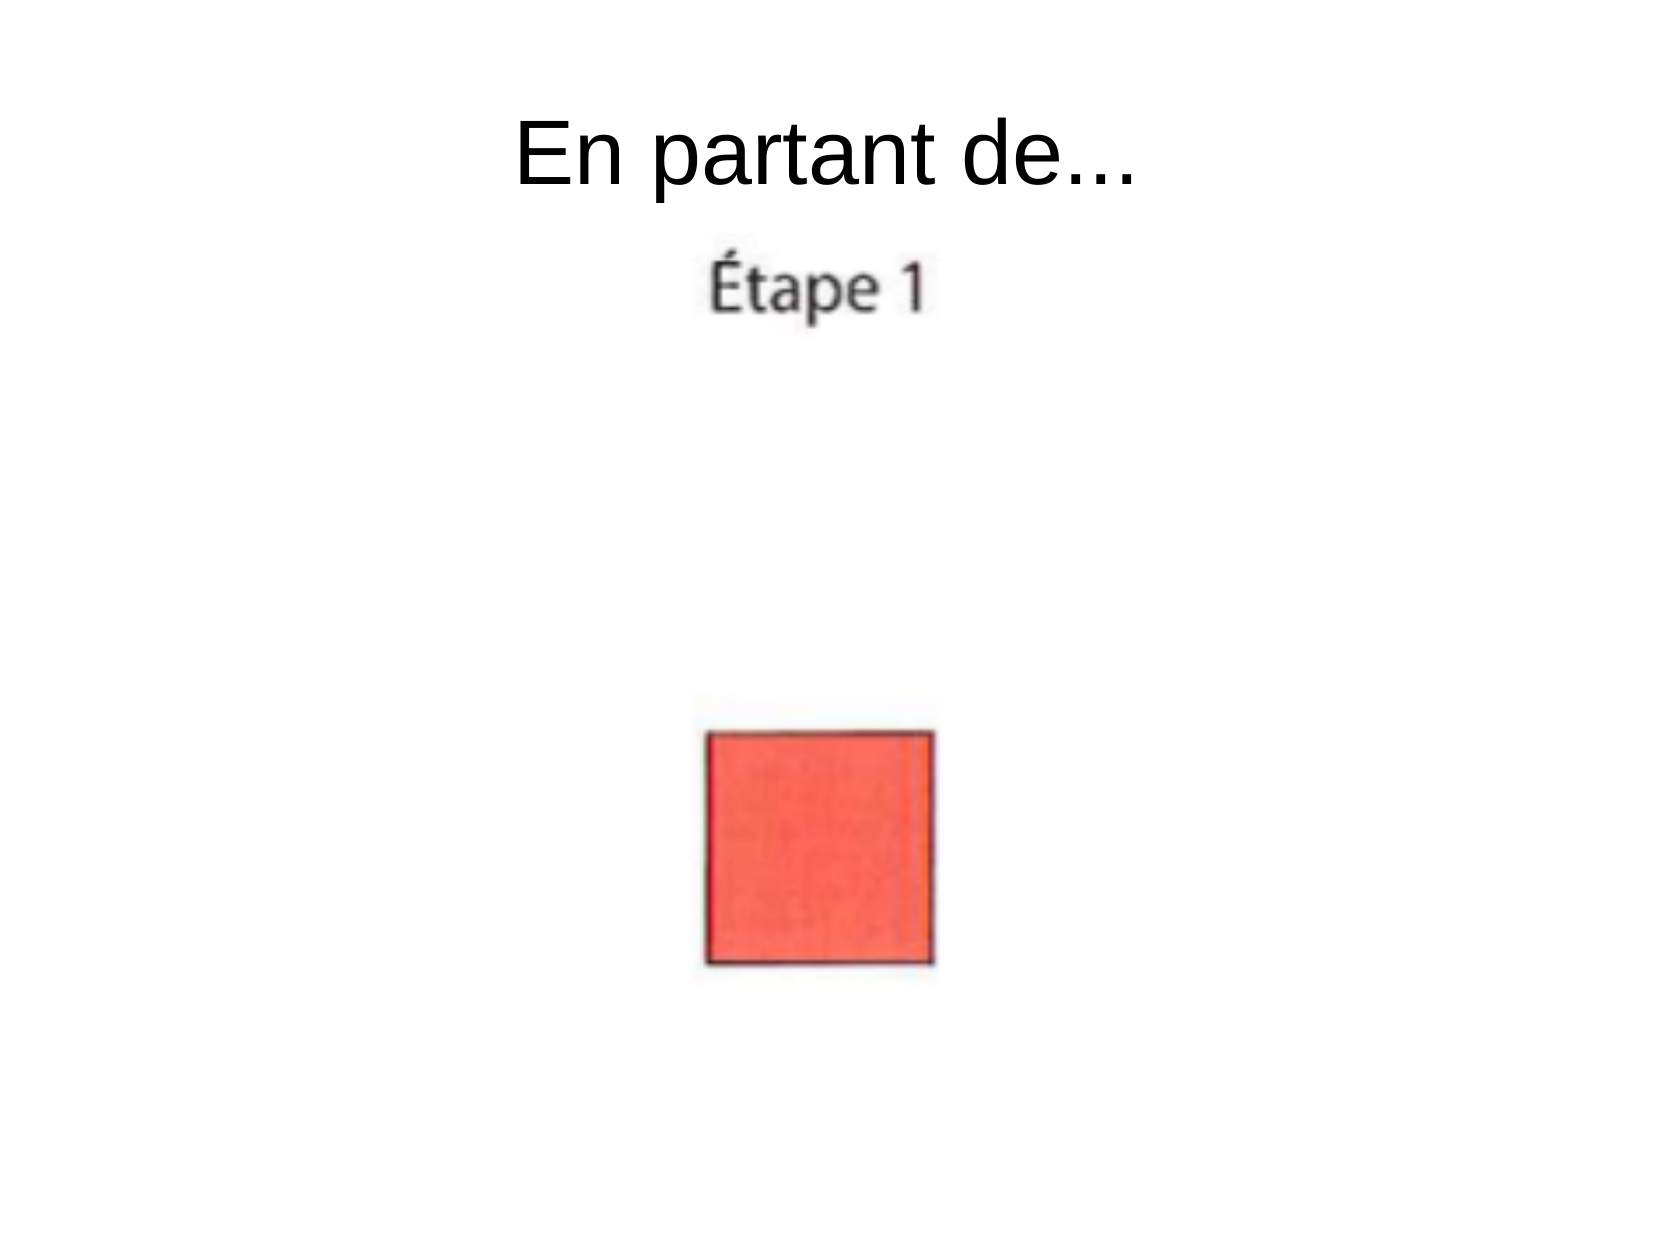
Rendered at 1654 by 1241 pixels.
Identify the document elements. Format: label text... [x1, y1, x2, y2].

title En partant de... [82, 49, 1571, 257]
picture [590, 224, 1087, 1098]
